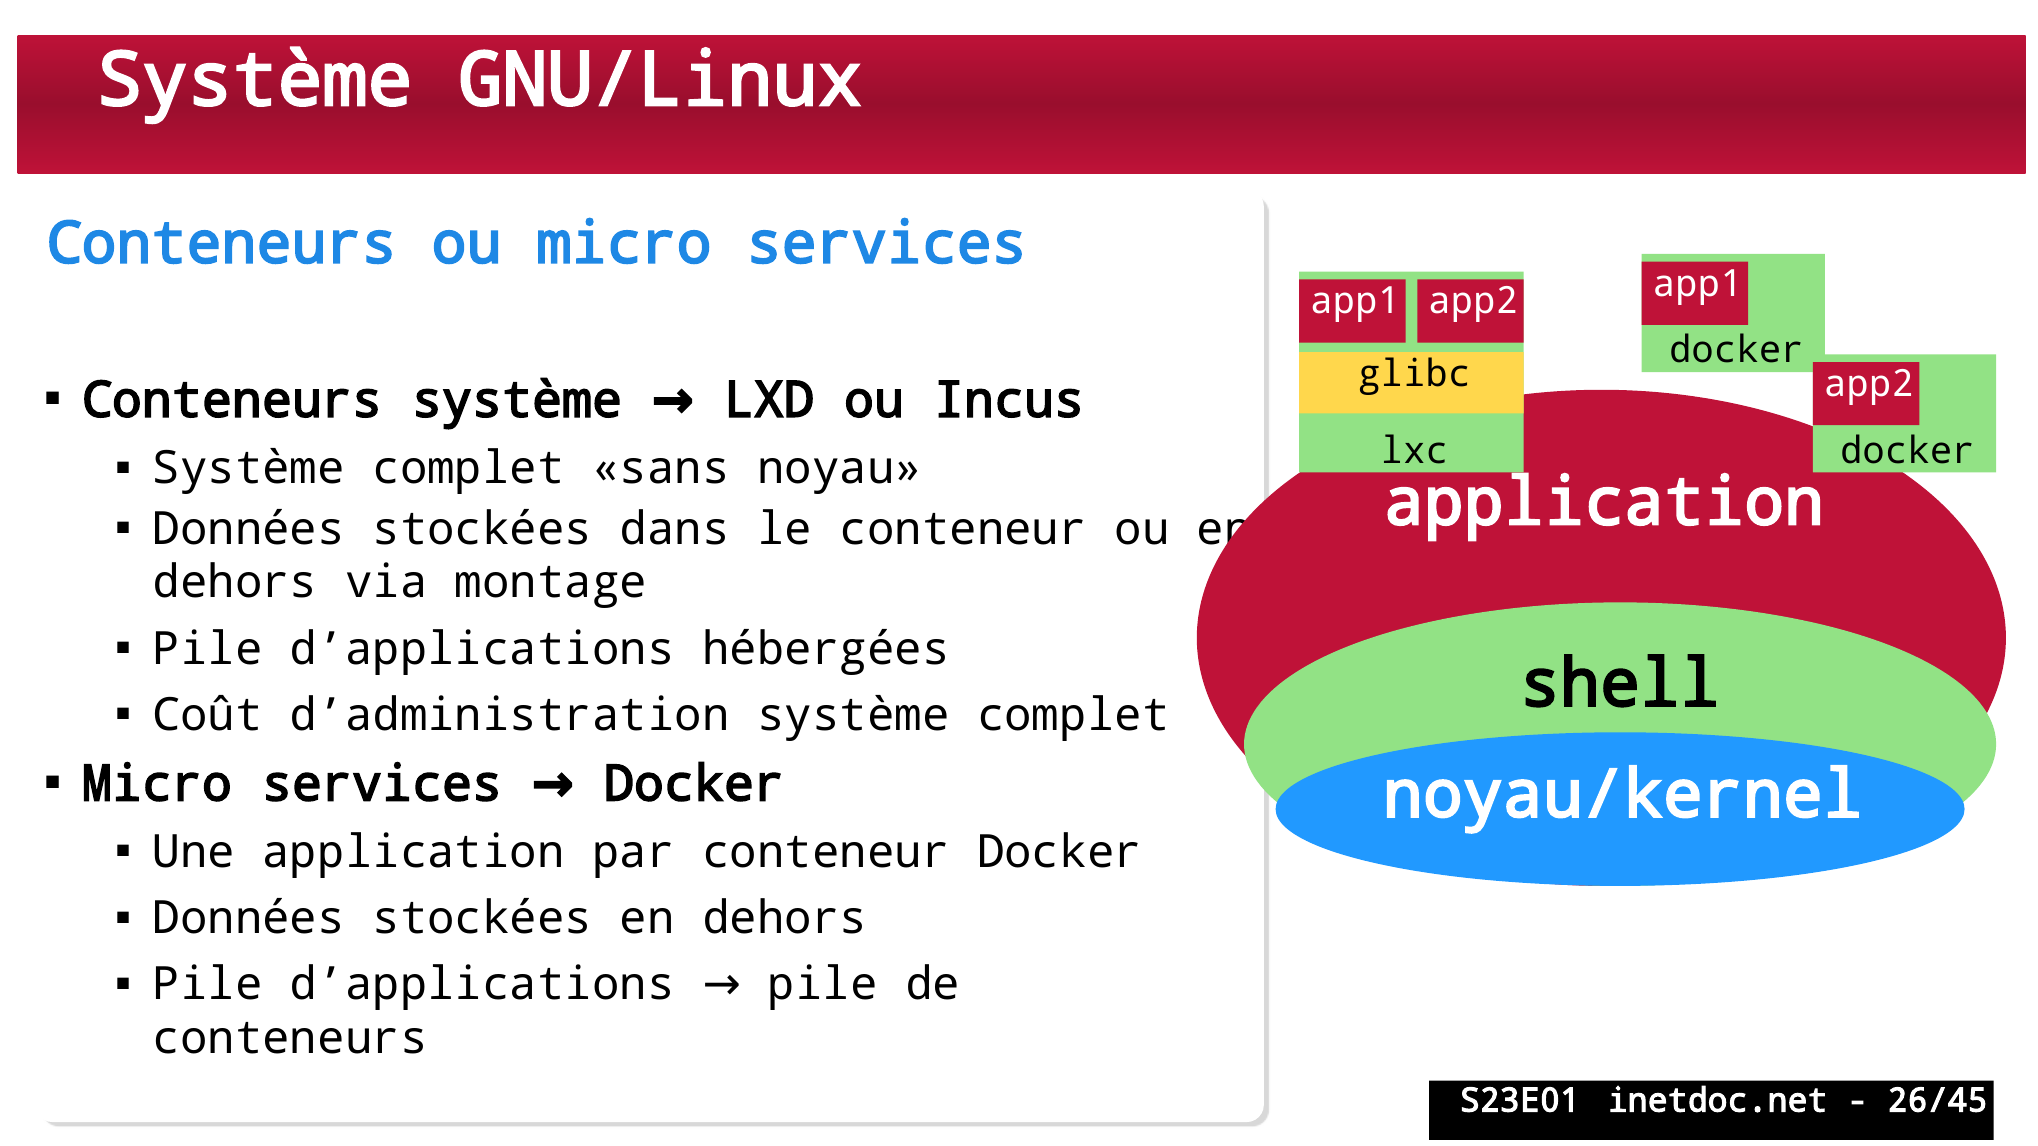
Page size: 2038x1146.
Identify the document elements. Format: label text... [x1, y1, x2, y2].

text_box S23E01 inetdoc.net - <numéro>/45 [1429, 1080, 1994, 1140]
text_box shell [1244, 602, 1997, 802]
text_box glibc [1299, 352, 1524, 414]
text_box Conteneurs ou micro services Conteneurs système → LXD ou Incus Système complet «sans noyau» Données stockées dans le conteneur ou en dehors via montage Pile d’applications hébergées Coût d’administration système complet Micro services → Docker Une application par conteneur Docker Données stockées en dehors Pile d’applications → pile de conteneurs [35, 188, 1264, 1123]
text_box lxc [1299, 414, 1524, 473]
text_box application [1196, 389, 2006, 756]
text_box app2 [1812, 362, 1920, 426]
text_box app1 [1299, 279, 1406, 343]
text_box app2 [1417, 279, 1524, 343]
text_box docker [1812, 354, 1997, 473]
text_box Système GNU/Linux [17, 35, 2026, 174]
text_box noyau/kernel [1275, 732, 1965, 886]
text_box app1 [1641, 261, 1749, 325]
text_box docker [1641, 253, 1825, 373]
text_box lxc [1299, 271, 1524, 352]
